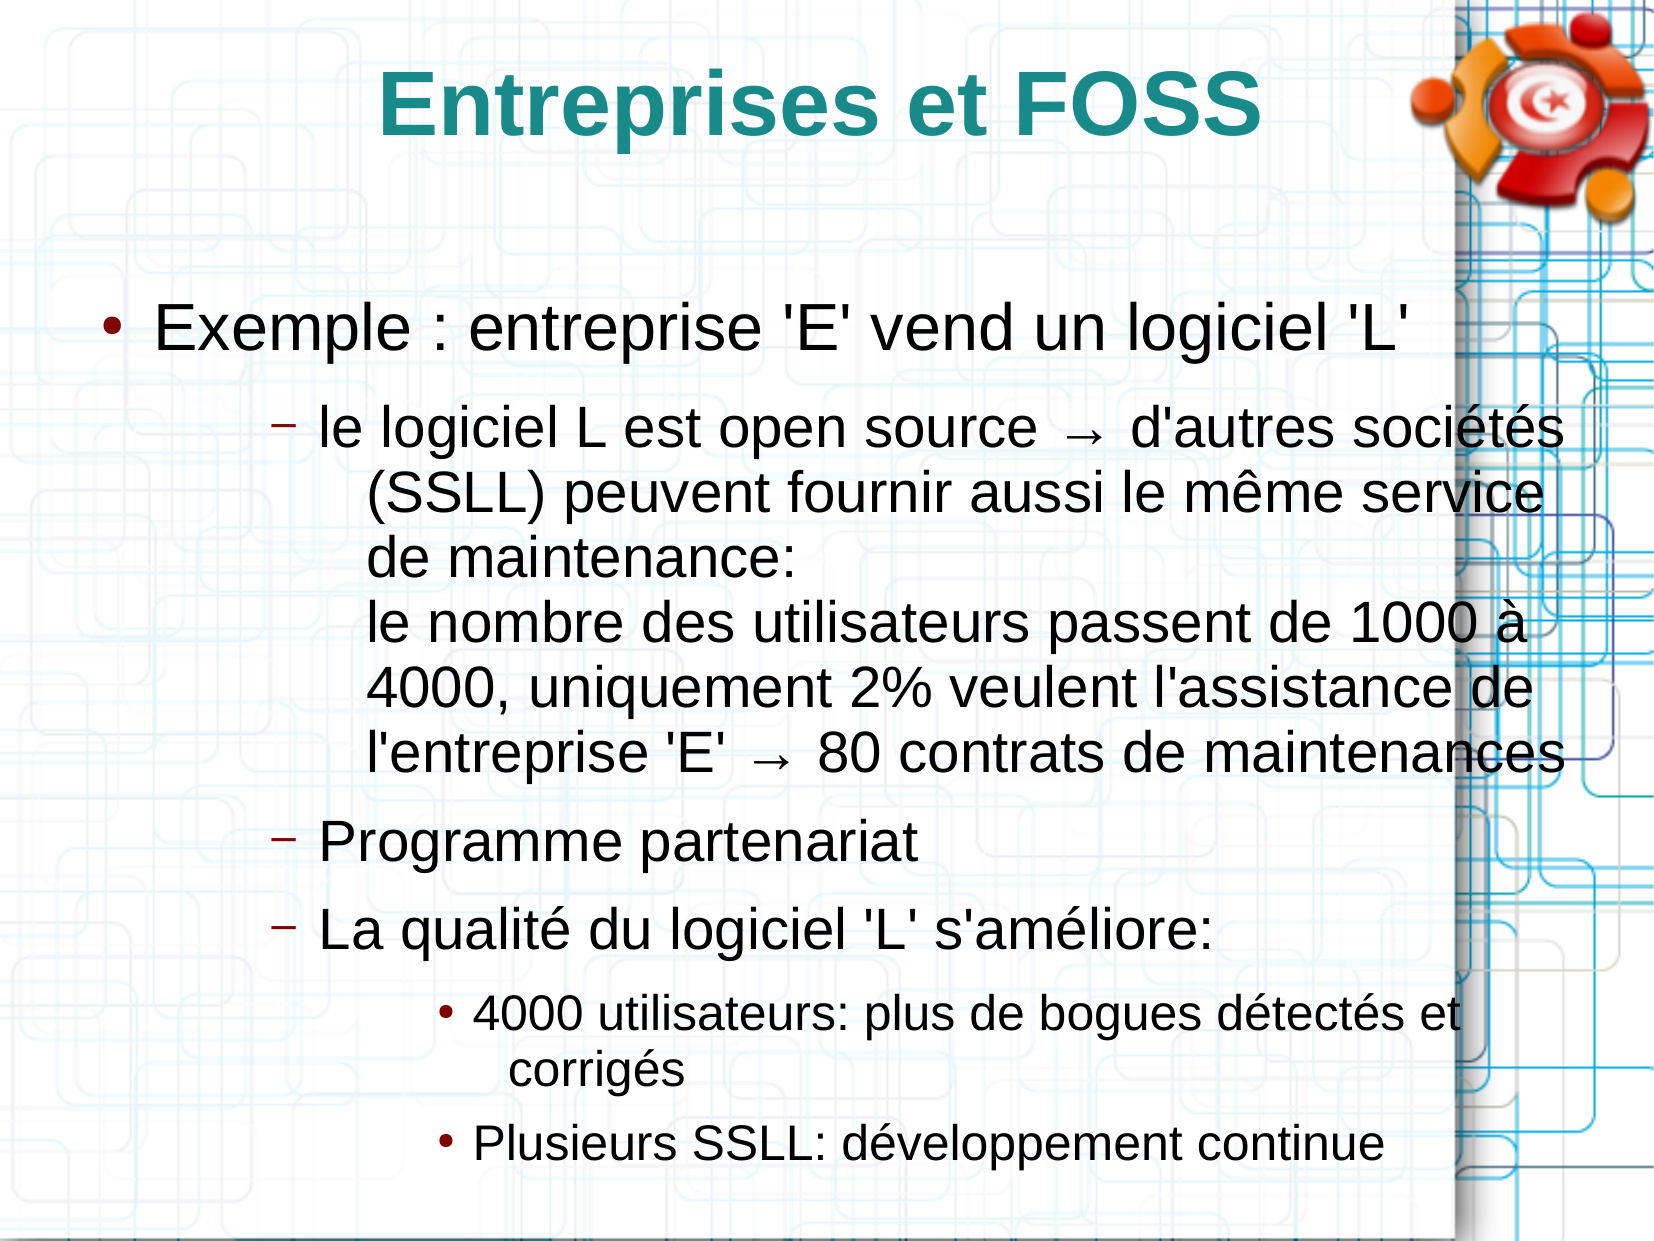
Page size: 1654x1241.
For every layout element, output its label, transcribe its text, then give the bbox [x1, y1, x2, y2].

list Exemple : entreprise 'E' vend un logiciel 'L' le logiciel L est open source → d'autres sociétés (SSLL) peuvent fournir aussi le même service de maintenance: le nombre des utilisateurs passent de 1000 à 4000, uniquement 2% veulent l'assistance de l'entreprise 'E' → 80 contrats de maintenances Programme partenariat La qualité du logiciel 'L' s'améliore: 4000 utilisateurs: plus de bogues détectés et corrigés Plusieurs SSLL: développement continue [82, 290, 1571, 1171]
title Entreprises et FOSS [76, 7, 1405, 200]
picture [0, 0, 1654, 1241]
